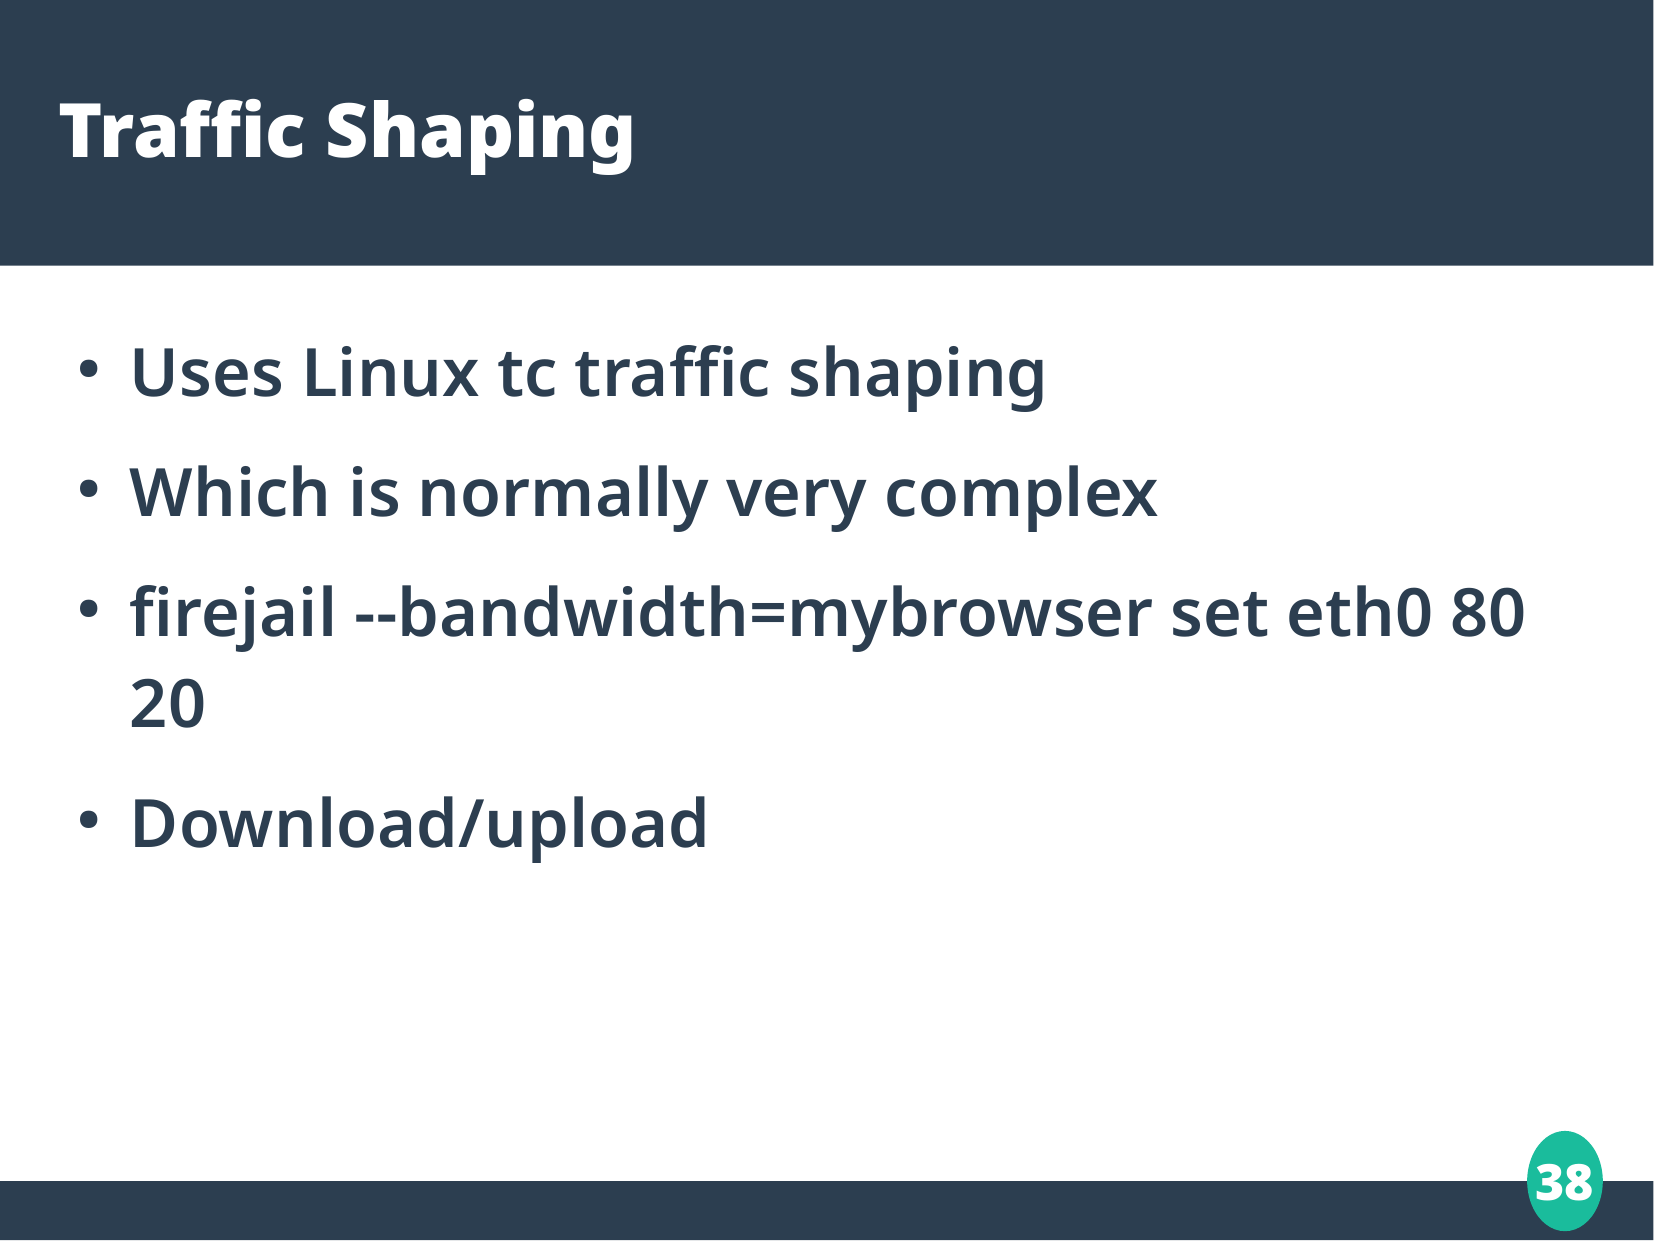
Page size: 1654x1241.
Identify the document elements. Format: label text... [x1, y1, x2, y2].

title Traffic Shaping [59, 49, 1595, 207]
list Uses Linux tc traffic shaping Which is normally very complex firejail --bandwidth=mybrowser set eth0 80 20 Download/upload [59, 324, 1595, 1152]
